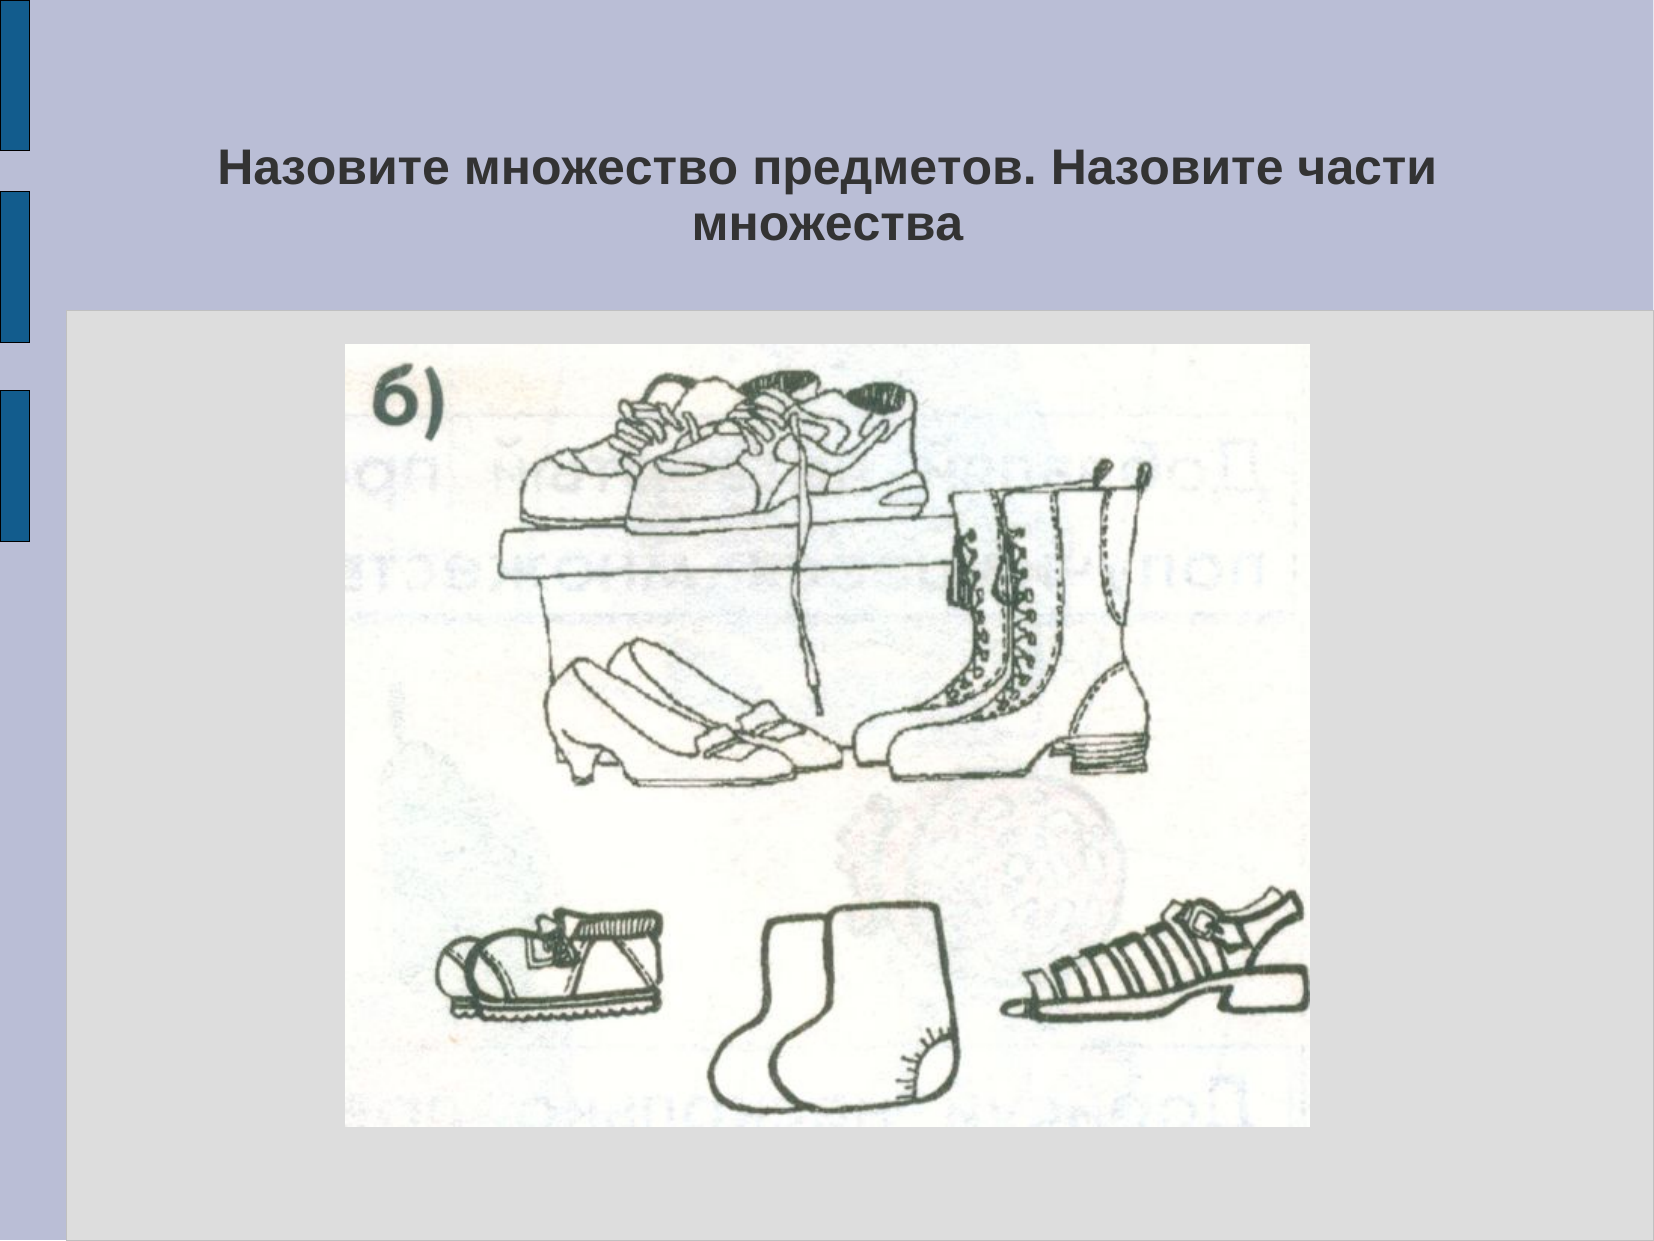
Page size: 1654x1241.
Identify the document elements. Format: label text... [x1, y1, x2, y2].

title Назовите множество предметов. Назовите части множества [121, 91, 1534, 299]
picture [345, 344, 1310, 1127]
